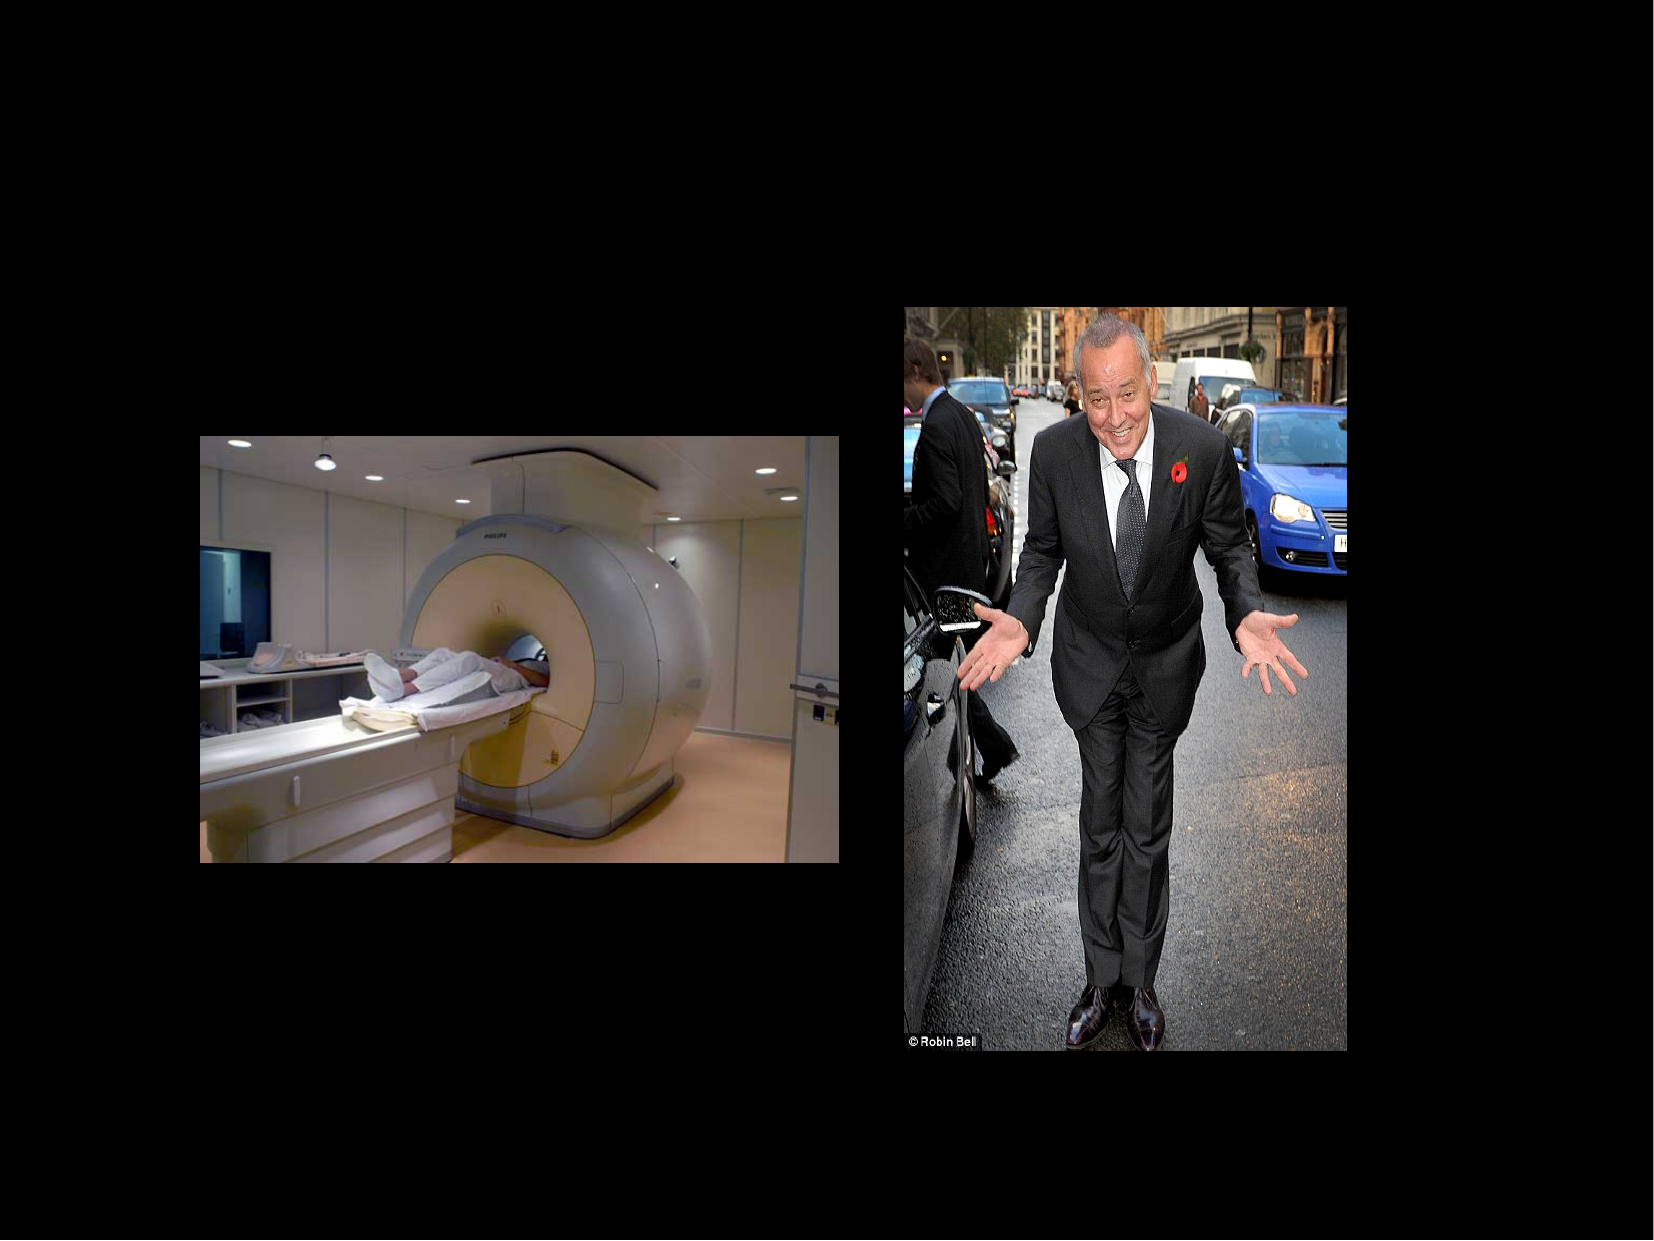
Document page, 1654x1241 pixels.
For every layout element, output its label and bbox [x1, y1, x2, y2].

picture [904, 307, 1347, 1051]
picture [200, 436, 839, 863]
